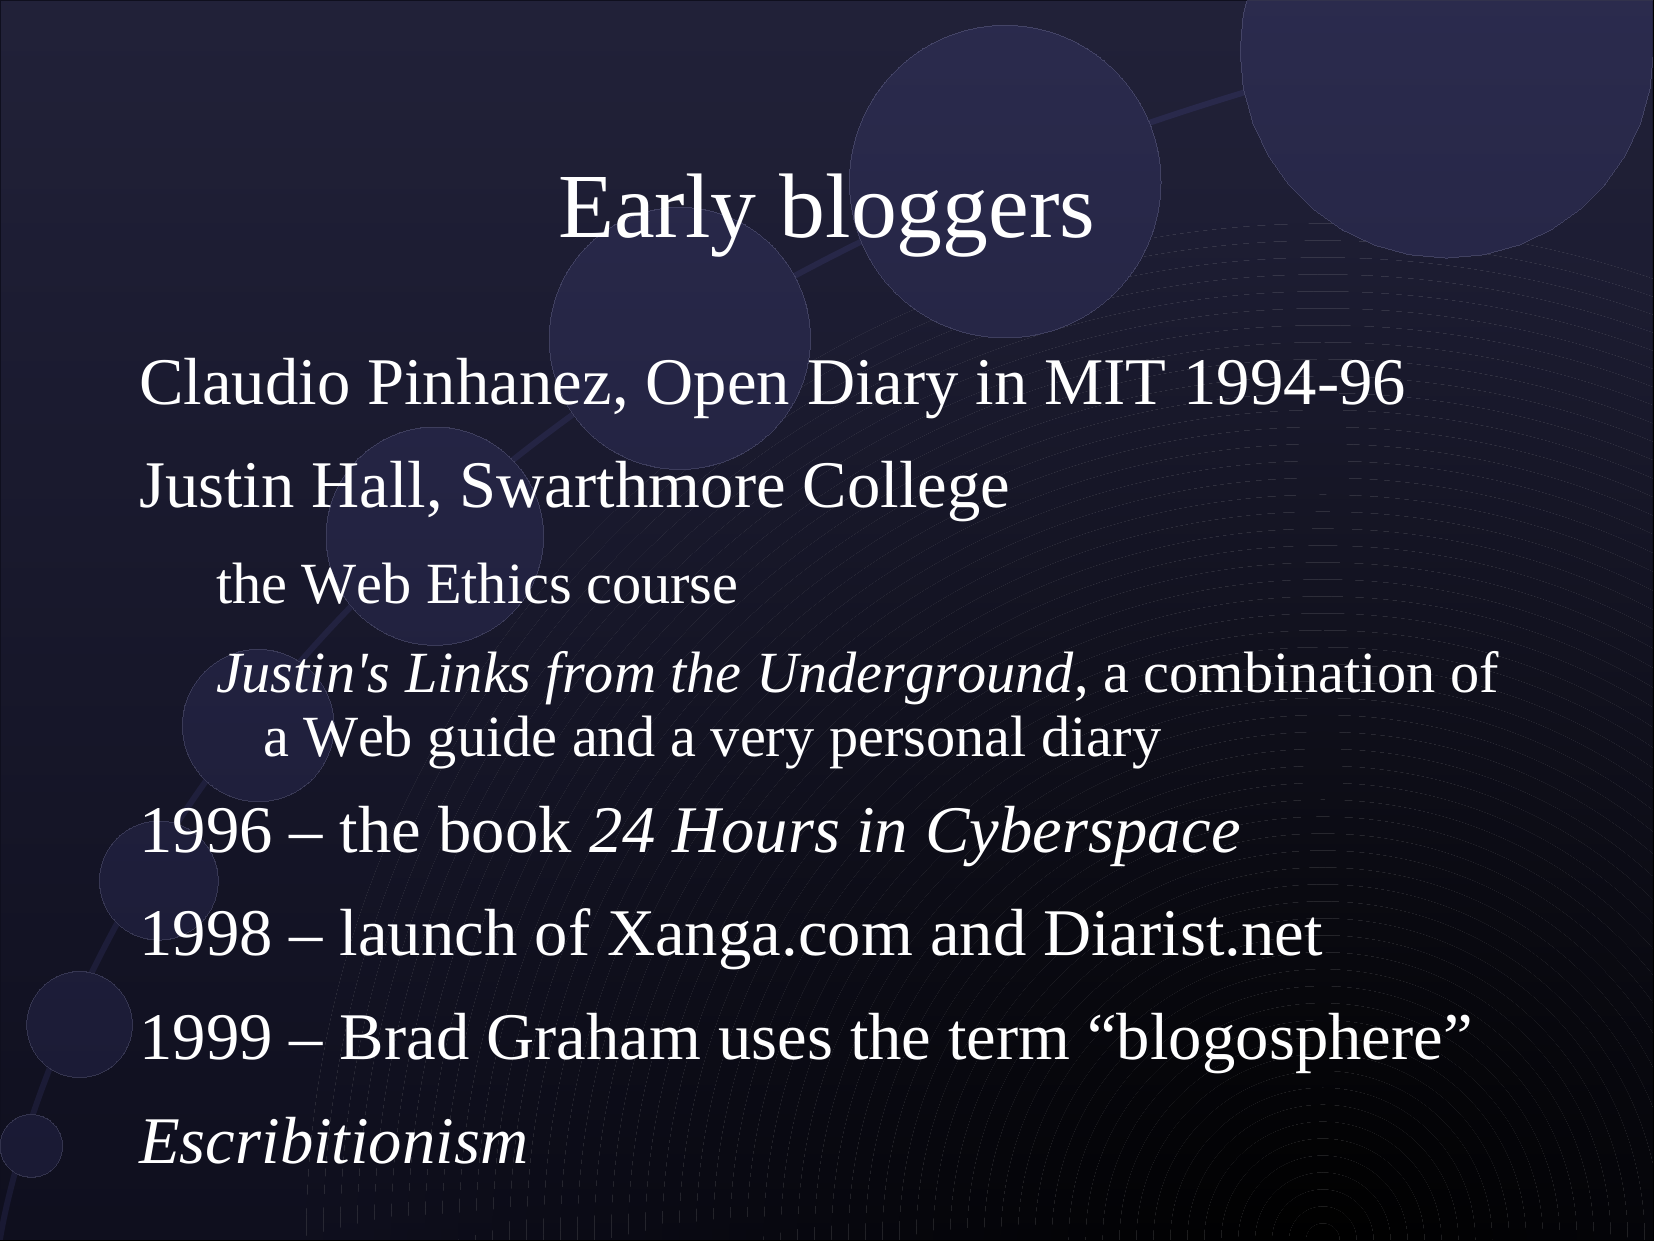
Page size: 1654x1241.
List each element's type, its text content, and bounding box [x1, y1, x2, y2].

title Early bloggers [121, 102, 1534, 311]
list Claudio Pinhanez, Open Diary in MIT 1994-96 Justin Hall, Swarthmore College the Web Ethics course Justin's Links from the Underground, a combination of a Web guide and a very personal diary 1996 – the book 24 Hours in Cyberspace 1998 – launch of Xanga.com and Diarist.net 1999 – Brad Graham uses the term “blogosphere” Escribitionism [121, 344, 1534, 1178]
